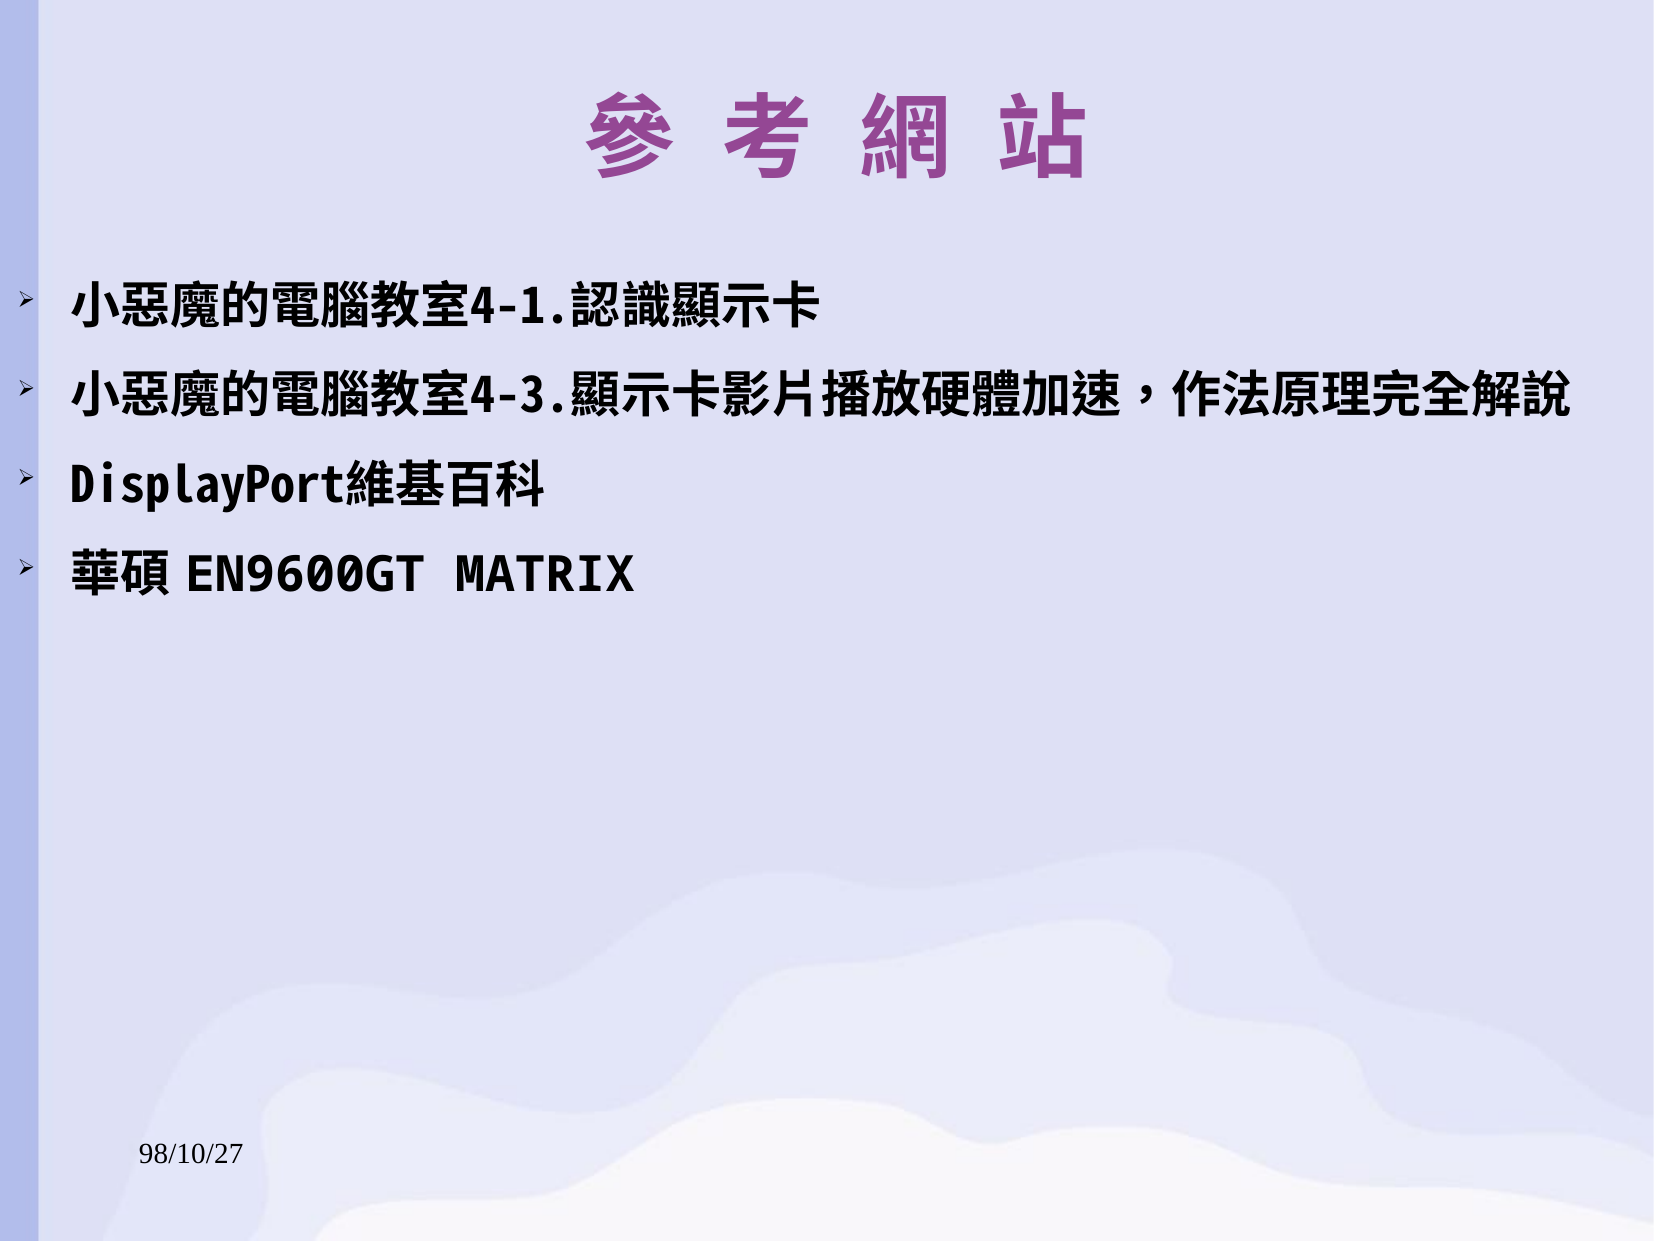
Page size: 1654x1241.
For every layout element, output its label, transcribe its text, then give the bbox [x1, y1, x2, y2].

picture [0, 0, 1654, 265]
title 參 考 網 站 [70, 29, 1447, 207]
list 小惡魔的電腦教室4-1.認識顯示卡 小惡魔的電腦教室4-3.顯示卡影片播放硬體加速，作法原理完全解說 DisplayPort維基百科 華碩EN9600GT MATRIX [0, 265, 1654, 1241]
